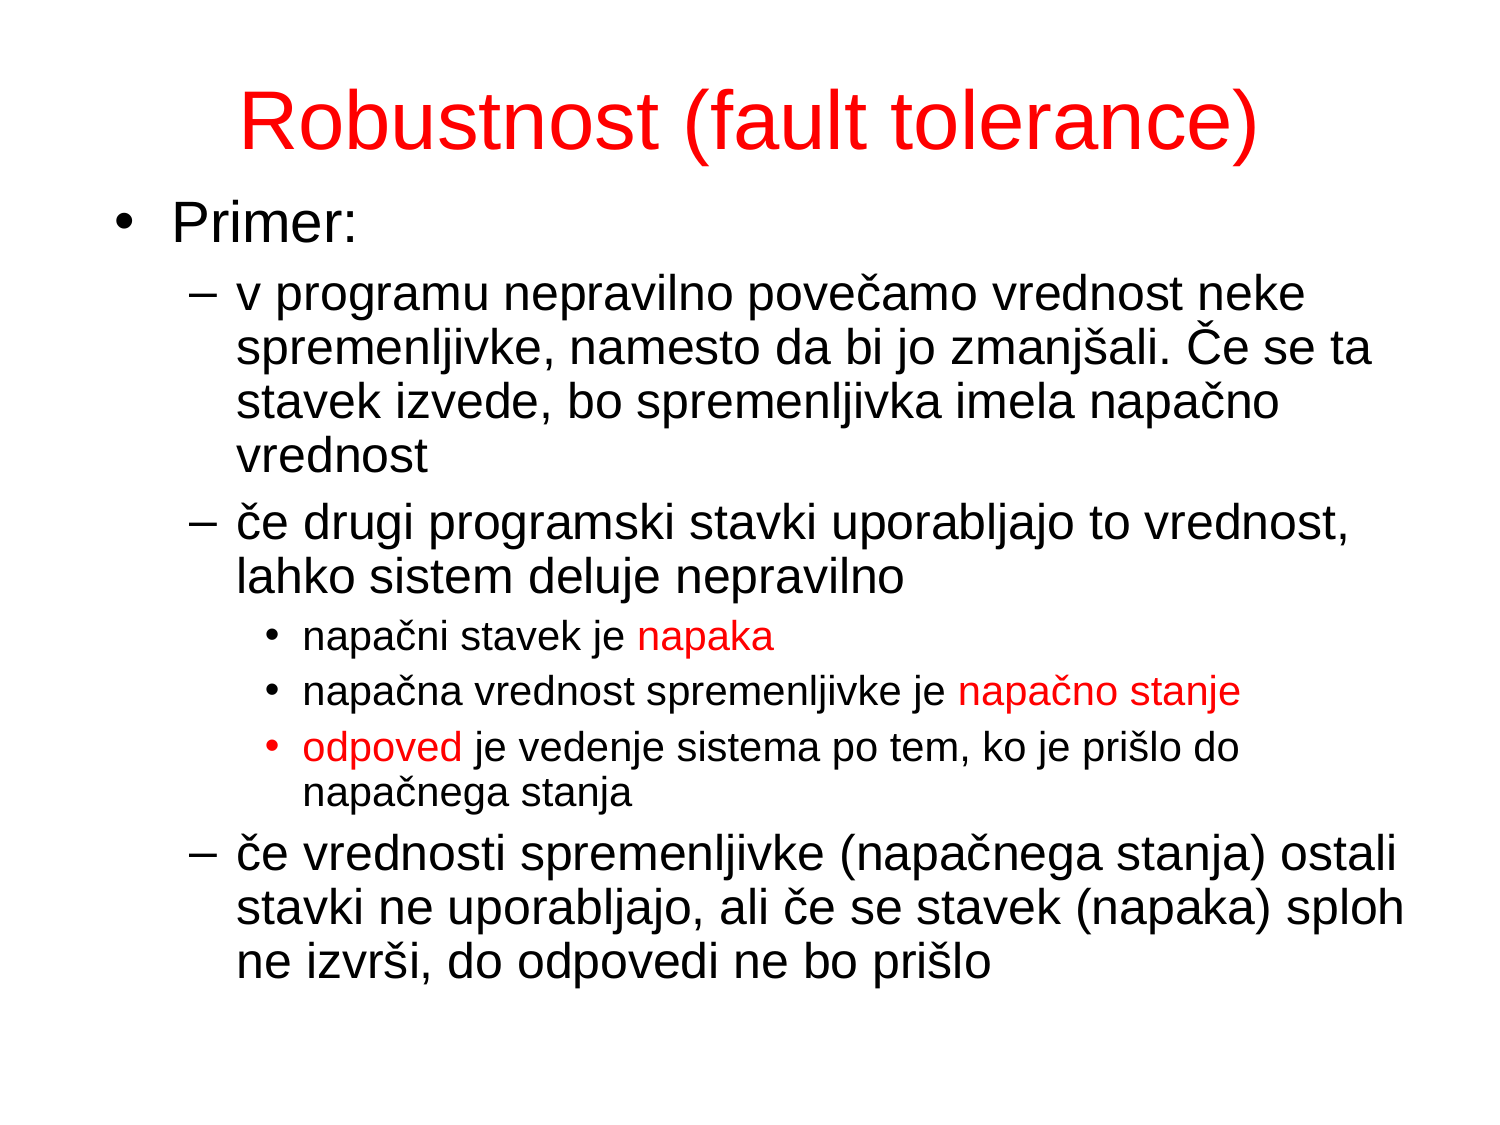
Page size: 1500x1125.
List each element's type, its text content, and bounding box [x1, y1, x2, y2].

text_box Primer: v programu nepravilno povečamo vrednost neke spremenljivke, namesto da bi jo zmanjšali. Če se ta stavek izvede, bo spremenljivka imela napačno vrednost če drugi programski stavki uporabljajo to vrednost, lahko sistem deluje nepravilno napačni stavek je napaka napačna vrednost spremenljivke je napačno stanje odpoved je vedenje sistema po tem, ko je prišlo do napačnega stanja če vrednosti spremenljivke (napačnega stanja) ostali stavki ne uporabljajo, ali če se stavek (napaka) sploh ne izvrši, do odpovedi ne bo prišlo [100, 185, 1436, 965]
title Robustnost (fault tolerance) [0, 47, 1500, 185]
